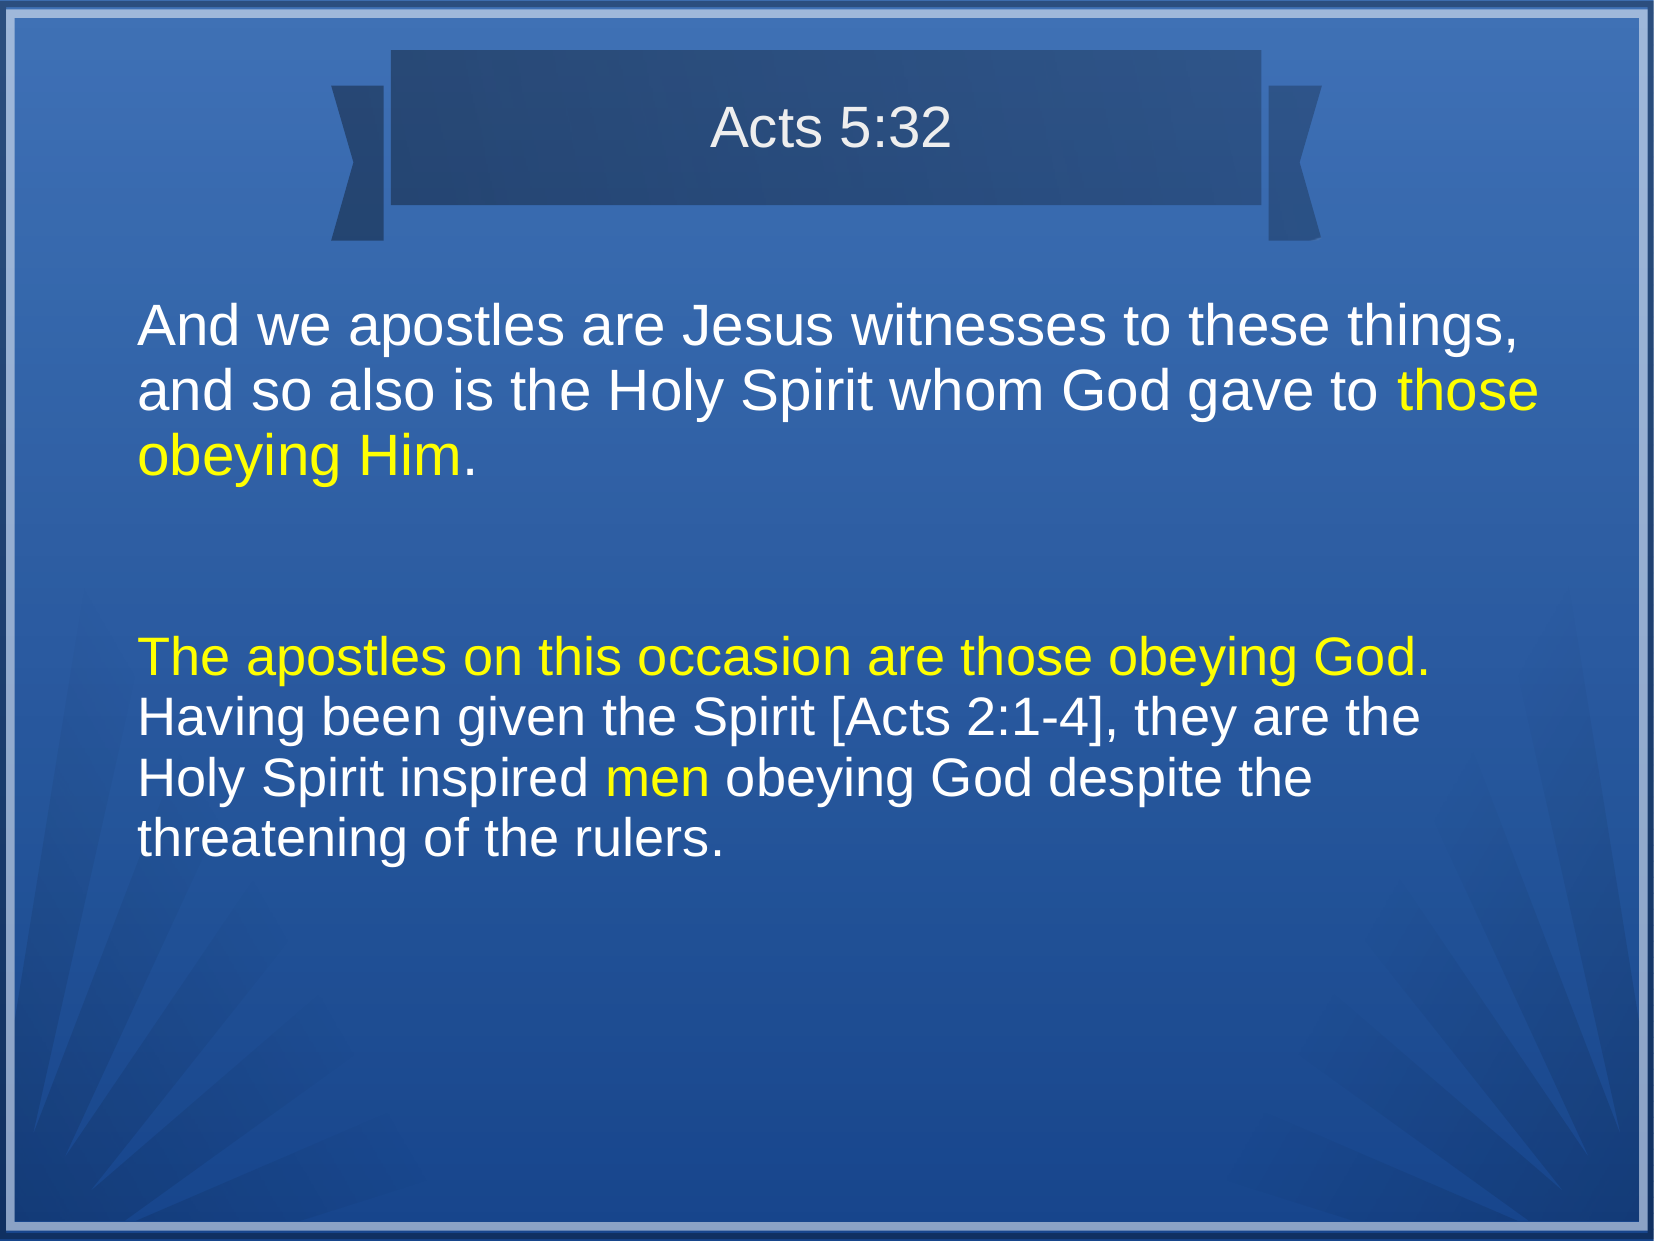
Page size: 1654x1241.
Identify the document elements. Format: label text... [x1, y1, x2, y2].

text_box And we apostles are Jesus witnesses to these things, and so also is the Holy Spirit whom God gave to those obeying Him. The apostles on this occasion are those obeying God. Having been given the Spirit [Acts 2:1-4], they are the Holy Spirit inspired men obeying God despite the threatening of the rulers. [122, 285, 1560, 1241]
text_box Acts 5:32 [576, 73, 1087, 182]
